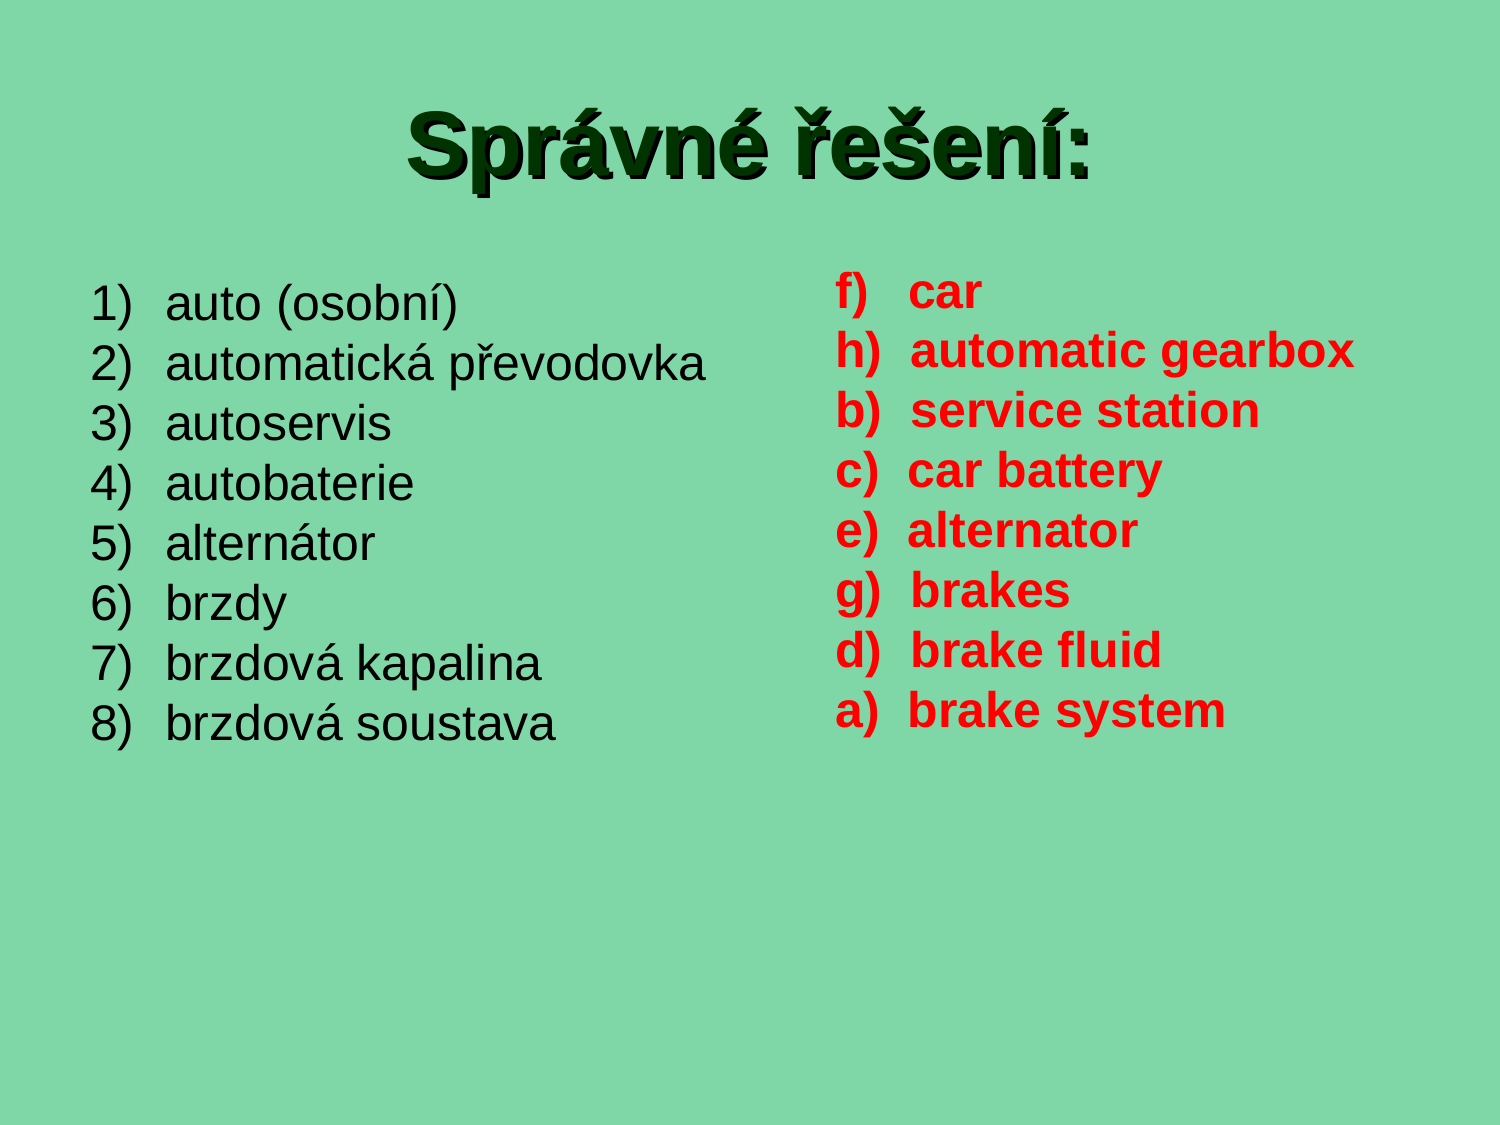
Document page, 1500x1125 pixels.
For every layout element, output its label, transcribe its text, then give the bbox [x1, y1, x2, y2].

title Správné řešení: [75, 45, 1426, 233]
list auto (osobní) automatická převodovka autoservis autobaterie alternátor brzdy brzdová kapalina brzdová soustava [74, 262, 774, 1006]
list f) car h) automatic gearbox b) service station c) car battery e) alternator g) brakes d) brake fluid a) brake system [820, 262, 1477, 1006]
